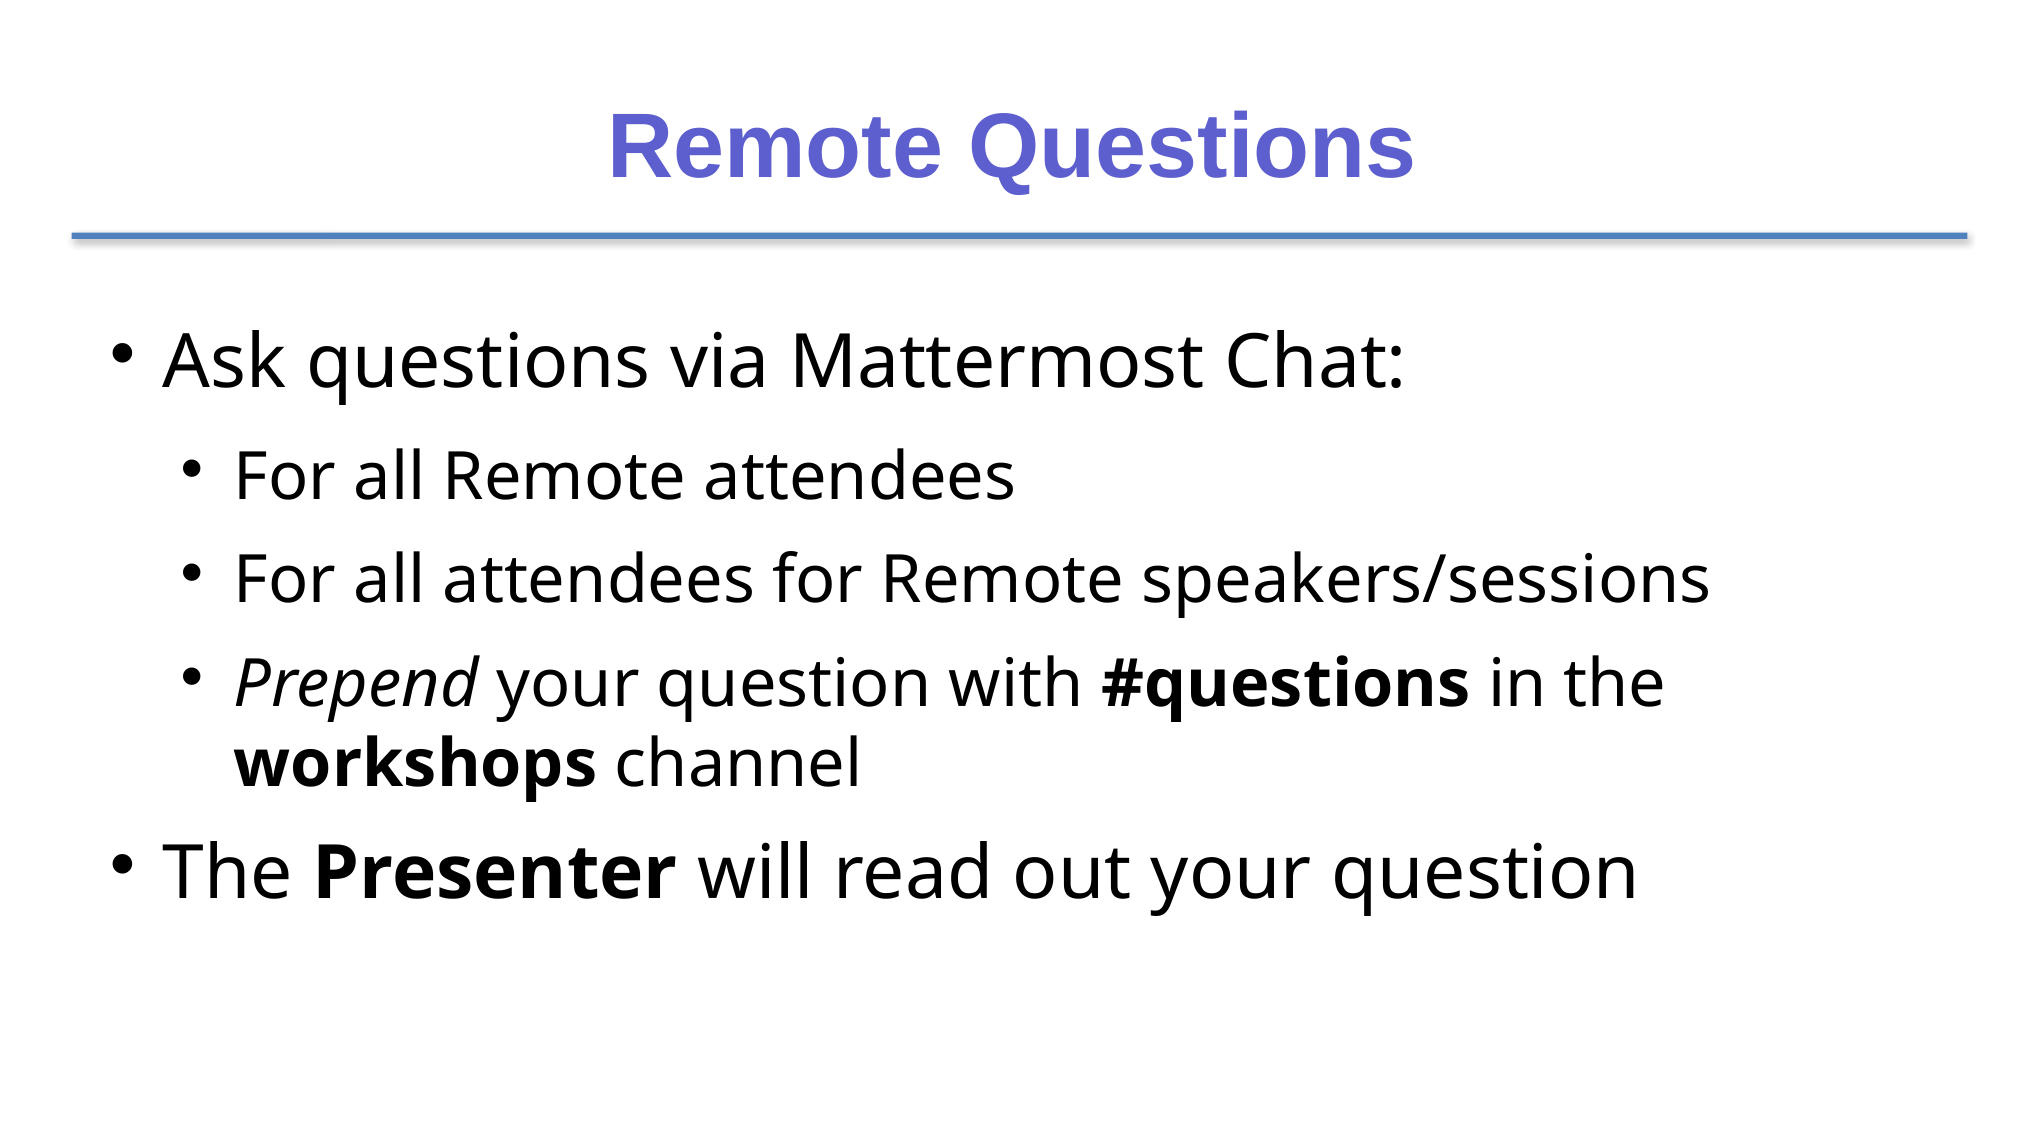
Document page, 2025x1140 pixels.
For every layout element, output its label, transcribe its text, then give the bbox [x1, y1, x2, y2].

text_box Ask questions via Mattermost Chat: For all Remote attendees For all attendees for Remote speakers/sessions Prepend your question with #questions in the workshops channel The Presenter will read out your question [92, 312, 1933, 970]
text_box Remote Questions [101, 45, 1924, 236]
